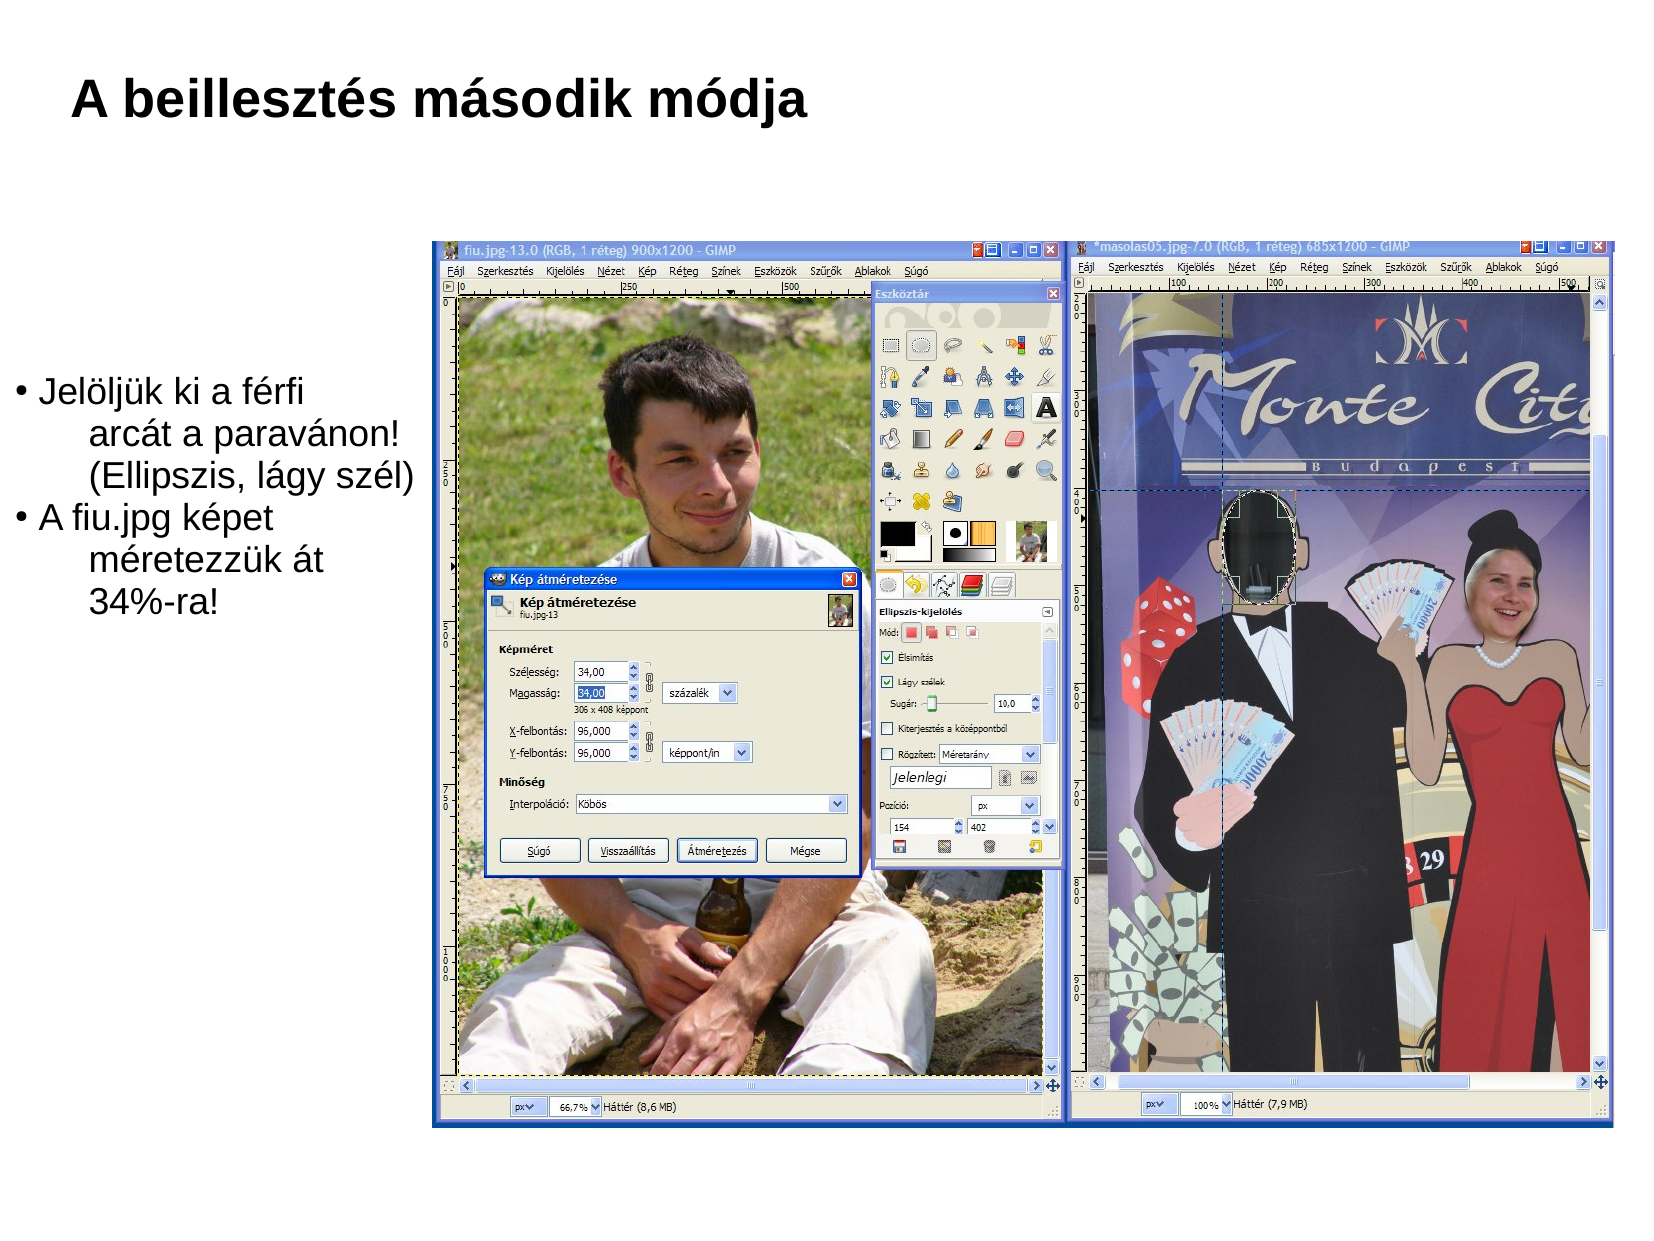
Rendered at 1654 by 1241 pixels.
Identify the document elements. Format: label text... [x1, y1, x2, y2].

text_box A beillesztés második módja [55, 61, 823, 139]
picture [432, 241, 1615, 1129]
text_box Jelöljük ki a férfi arcát a paravánon! (Ellipszis, lágy szél) A fiu.jpg képet méretezzük át 34%-ra! [0, 362, 430, 631]
